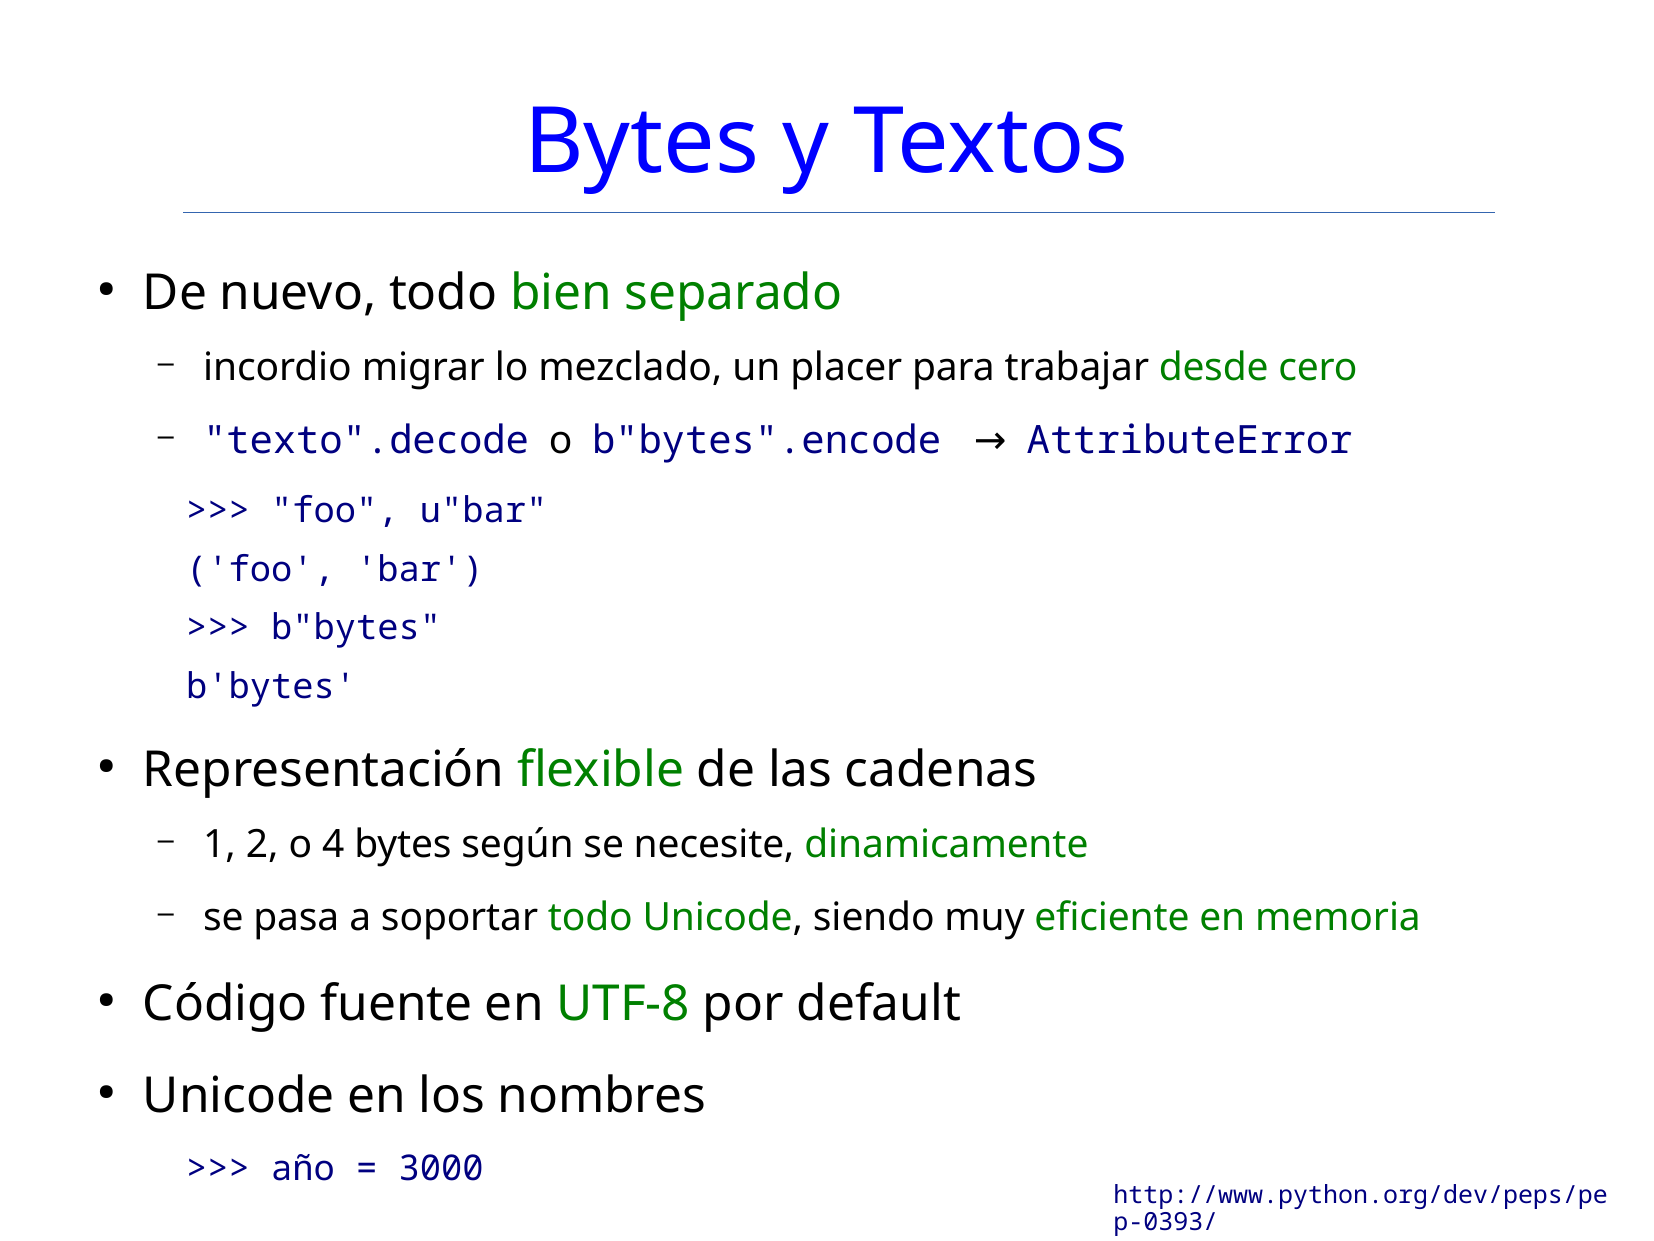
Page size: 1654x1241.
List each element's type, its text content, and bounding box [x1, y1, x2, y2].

list De nuevo, todo bien separado incordio migrar lo mezclado, un placer para trabajar desde cero "texto".decode o b"bytes".encode → AttributeError >>> "foo", u"bar" ('foo', 'bar') >>> b"bytes" b'bytes' Representación flexible de las cadenas 1, 2, o 4 bytes según se necesite, dinamicamente se pasa a soportar todo Unicode, siendo muy eficiente en memoria Código fuente en UTF-8 por default Unicode en los nombres >>> año = 3000 [82, 256, 1571, 1205]
text_box http://www.python.org/dev/peps/pep-0393/ [1098, 1169, 1630, 1217]
title Bytes y Textos [82, 49, 1571, 225]
